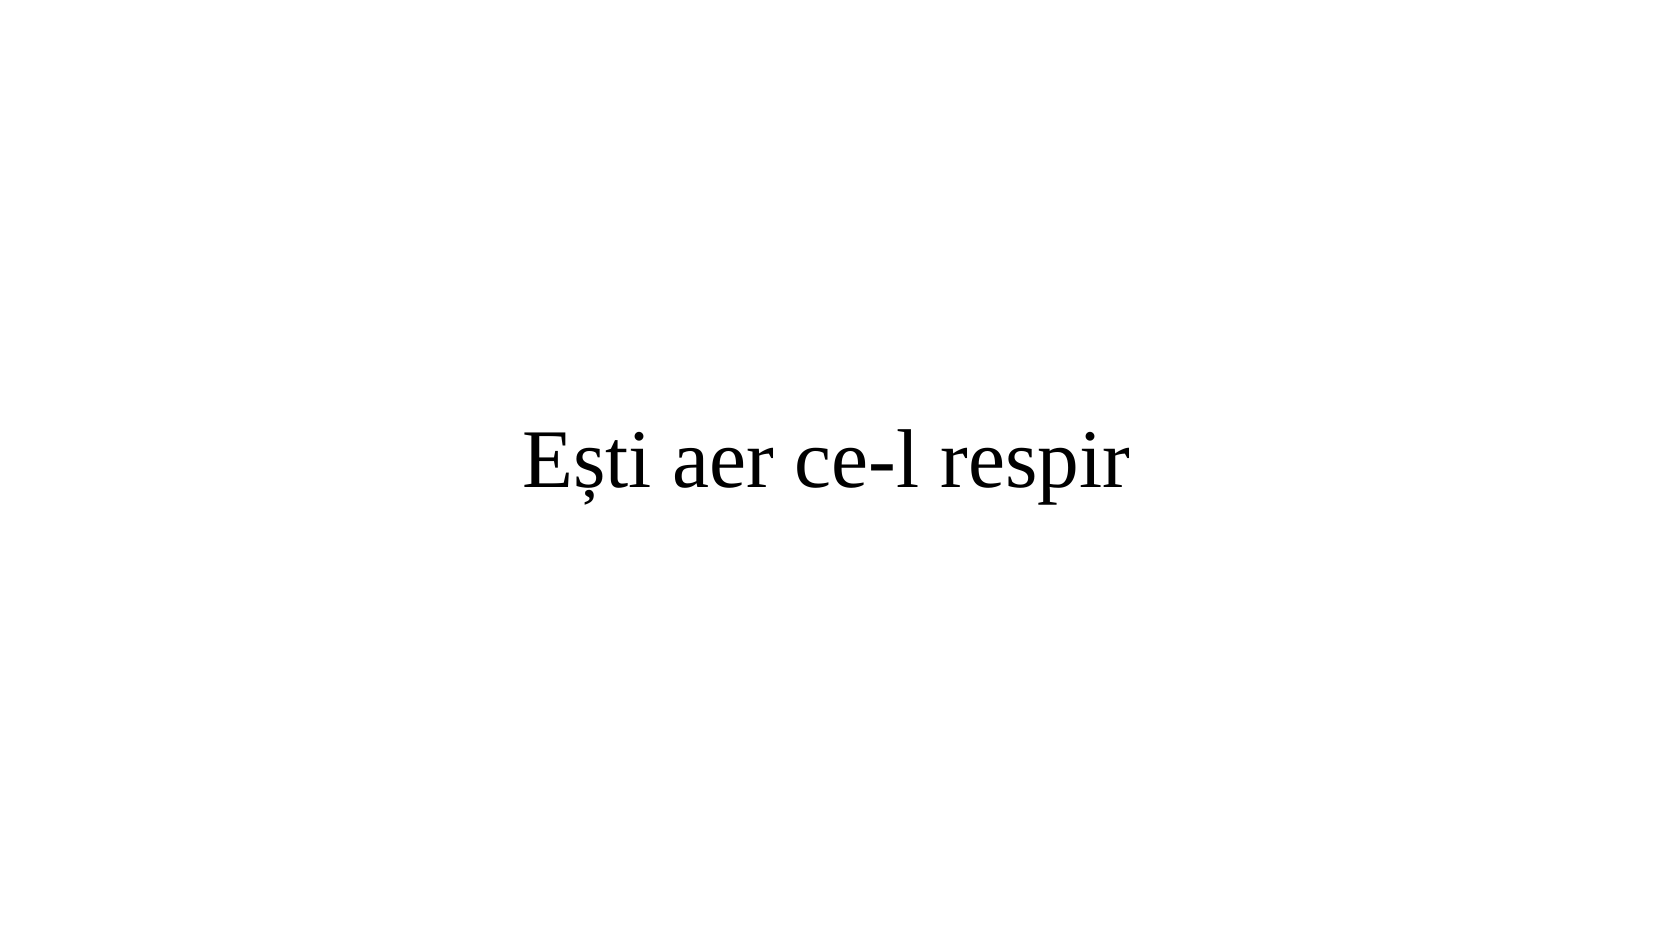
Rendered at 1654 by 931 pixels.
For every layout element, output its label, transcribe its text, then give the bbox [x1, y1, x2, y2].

subtitle Ești aer ce-l respir [0, 396, 1654, 505]
